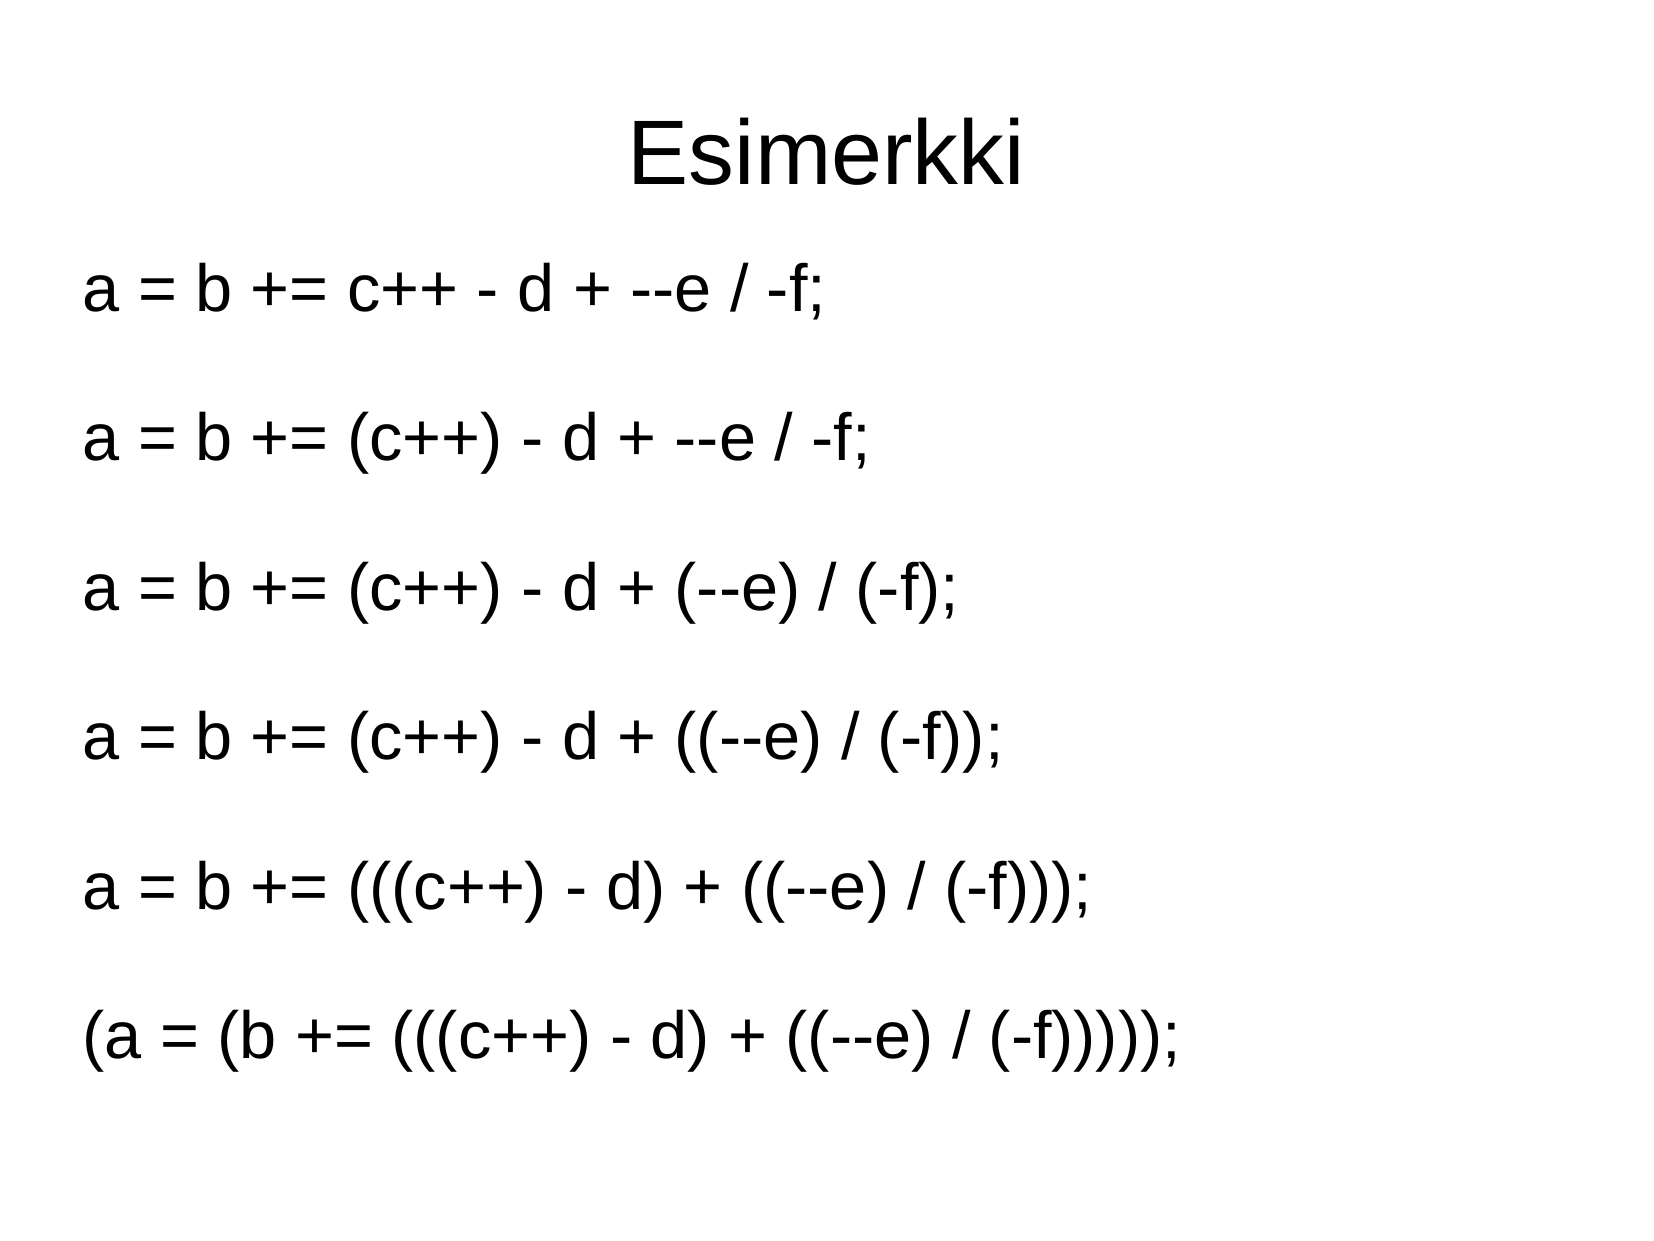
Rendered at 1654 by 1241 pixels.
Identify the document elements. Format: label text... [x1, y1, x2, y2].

subtitle a = b += c++ - d + --e / -f; a = b += (c++) - d + --e / -f; a = b += (c++) - d + (--e) / (-f); a = b += (c++) - d + ((--e) / (-f)); a = b += (((c++) - d) + ((--e) / (-f))); (a = (b += (((c++) - d) + ((--e) / (-f))))); [82, 250, 1571, 1149]
title Esimerkki [82, 49, 1571, 250]
